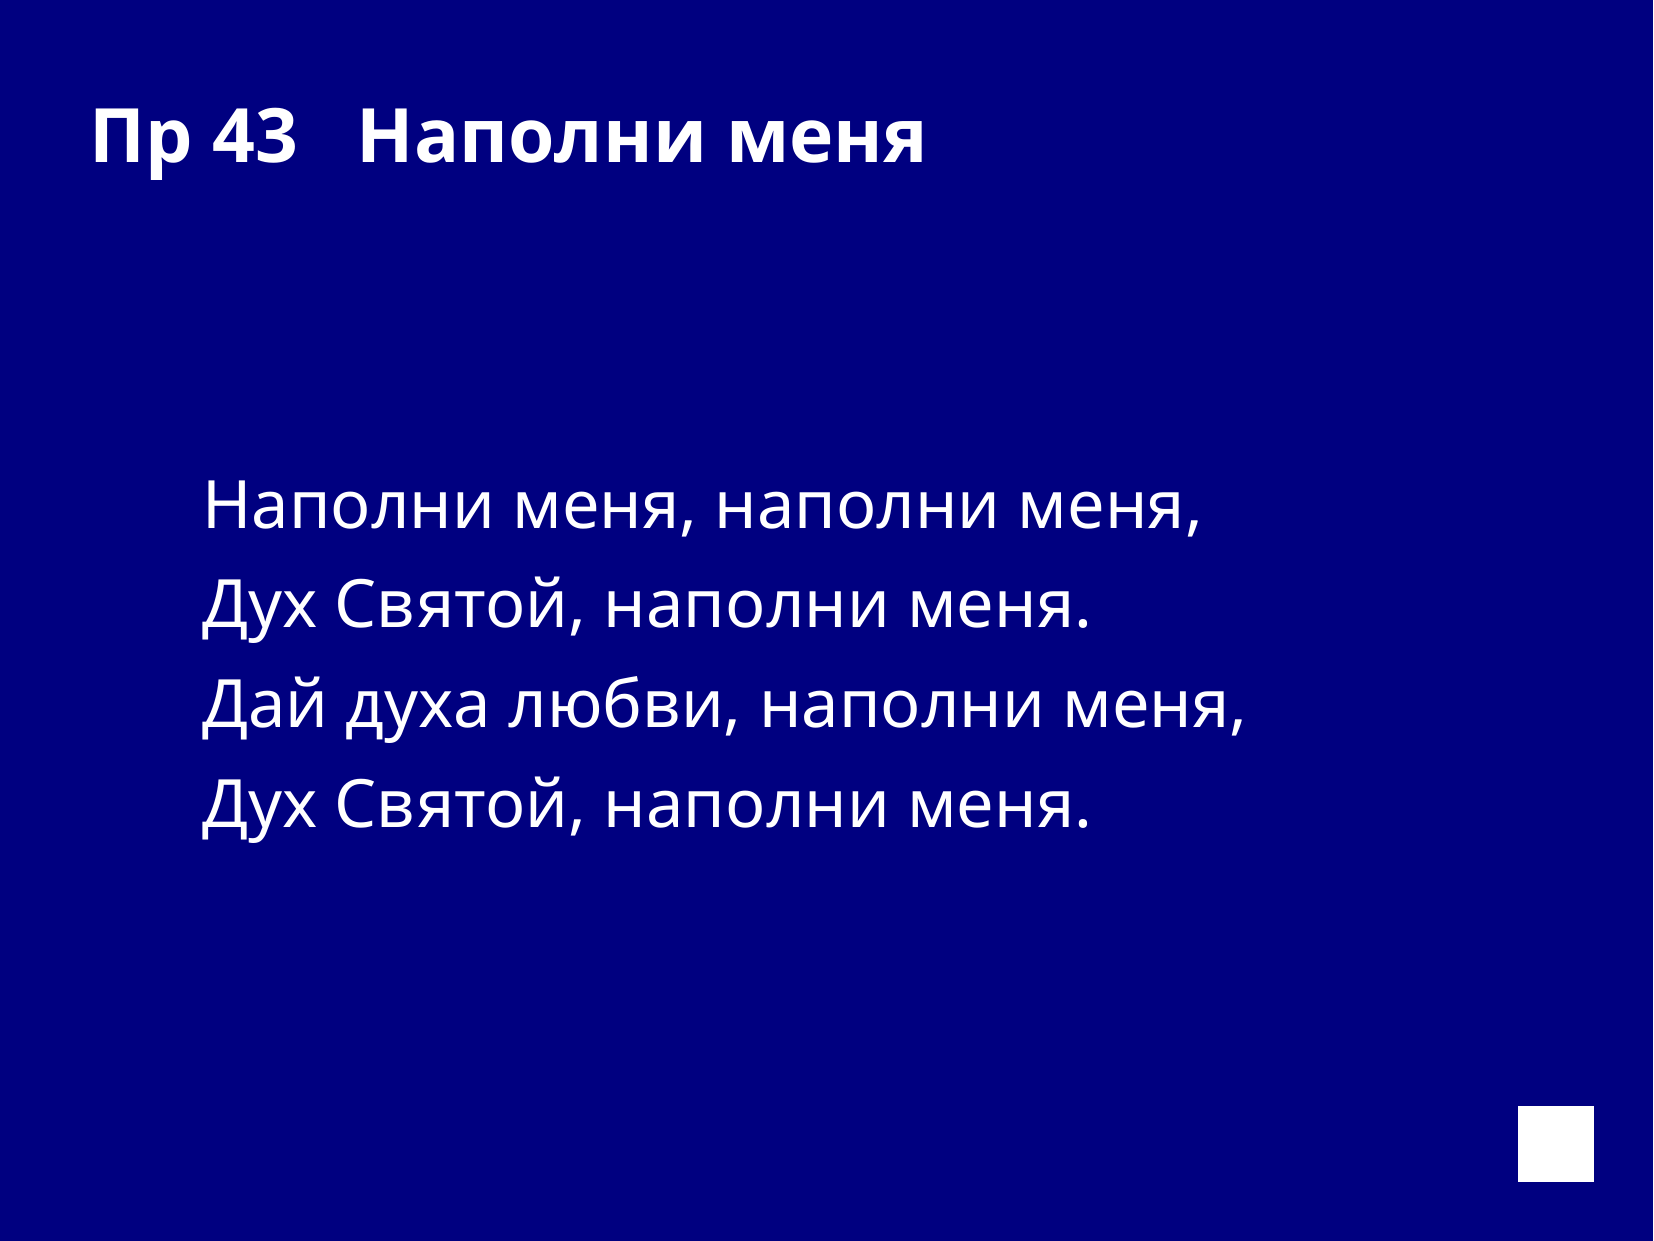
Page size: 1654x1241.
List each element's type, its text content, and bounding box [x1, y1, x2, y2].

text_box Пр 43 Наполни меня [75, 75, 1576, 188]
text_box Наполни меня, наполни меня, Дух Святой, наполни меня. Дай духа любви, наполни меня, Дух Святой, наполни меня. [75, 188, 1576, 1163]
text_box [1518, 1106, 1594, 1182]
